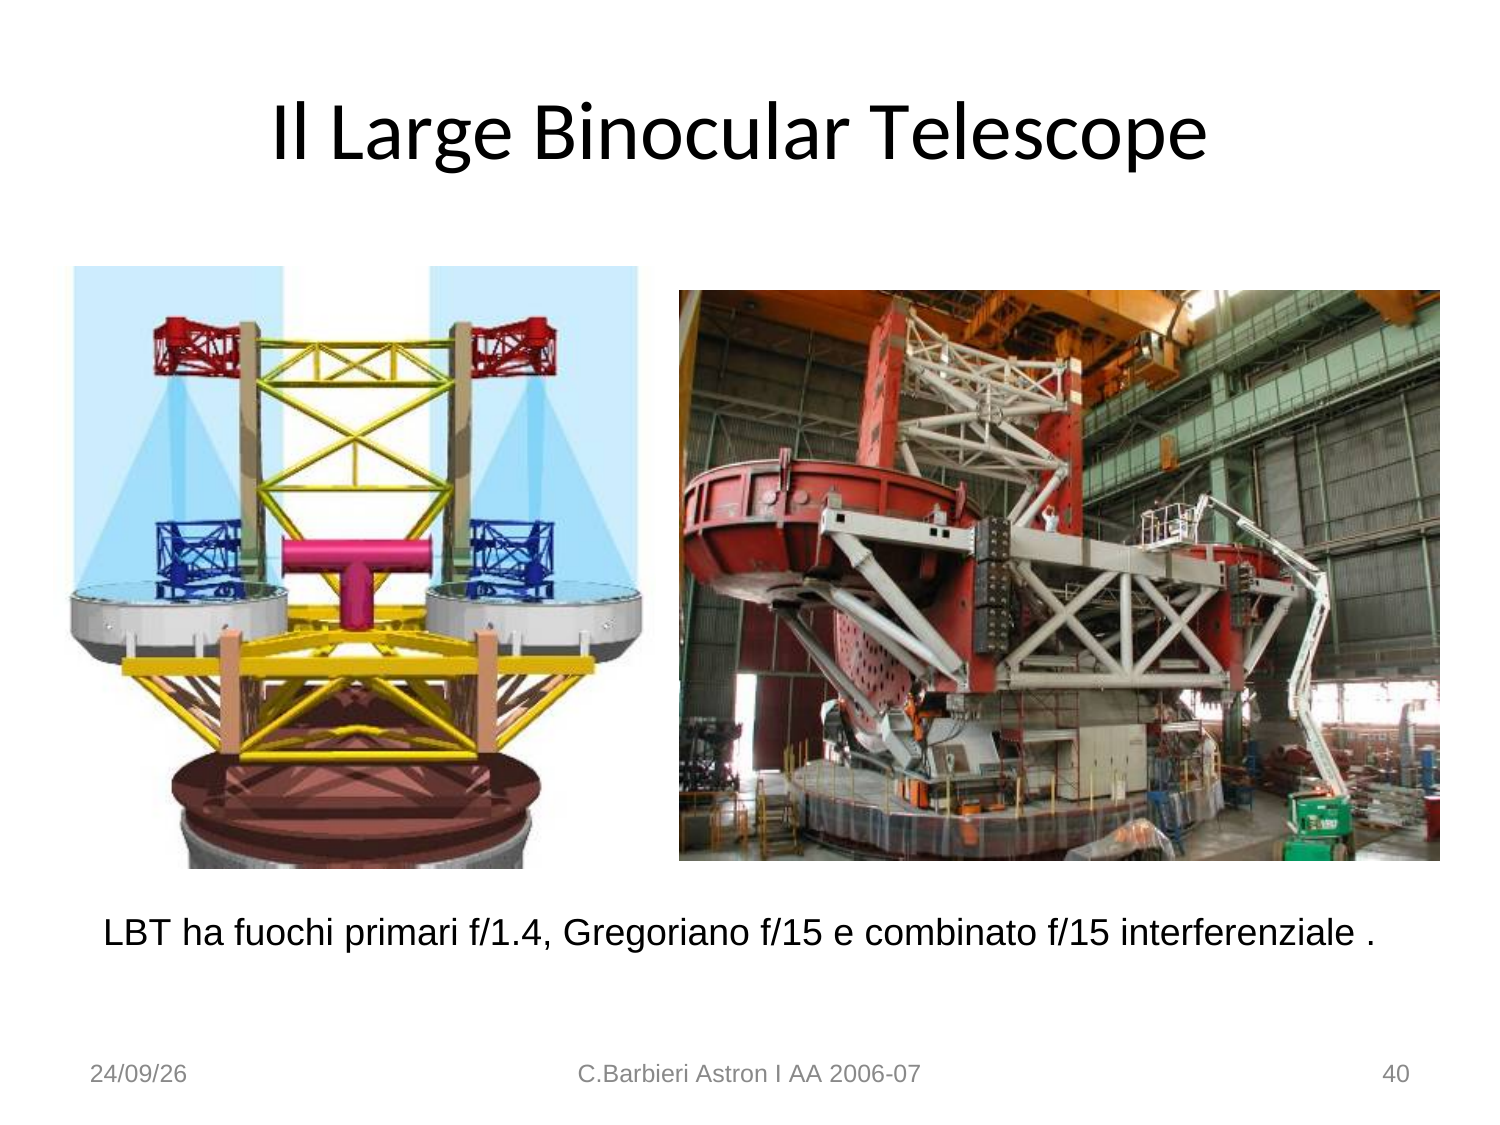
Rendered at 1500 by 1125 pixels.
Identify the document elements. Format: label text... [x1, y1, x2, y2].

text_box LBT ha fuochi primari f/1.4, Gregoriano f/15 e combinato f/15 interferenziale . [88, 900, 1436, 961]
text_box C.Barbieri Astron I AA 2006-07 [512, 1042, 988, 1103]
picture [53, 266, 656, 869]
picture [679, 290, 1440, 861]
text_box <number> [1074, 1042, 1426, 1103]
text_box 07/03/22 [74, 1042, 426, 1103]
title Il Large Binocular Telescope [112, 66, 1388, 187]
